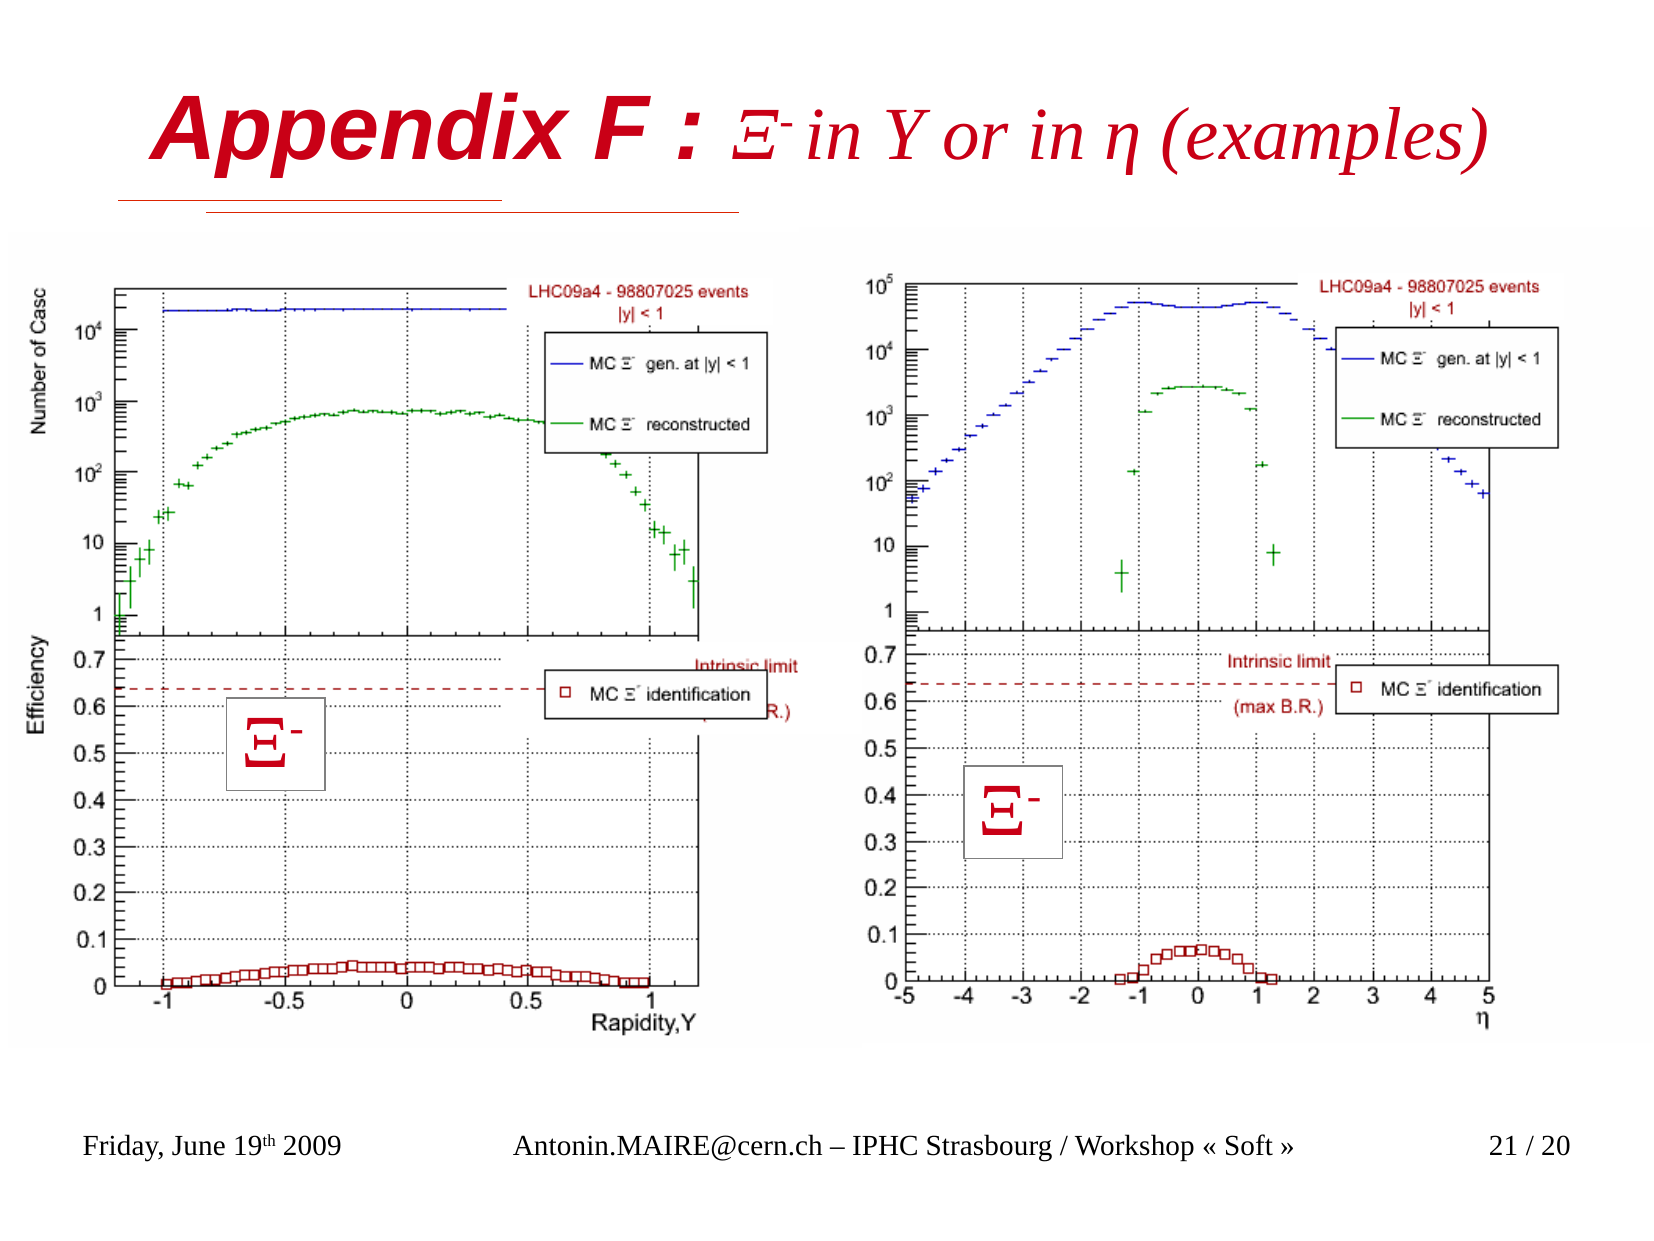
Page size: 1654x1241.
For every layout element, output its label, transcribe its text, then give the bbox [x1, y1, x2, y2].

title Appendix F : Ξ- in Y or in η (examples) [76, 49, 1565, 207]
text_box Ξ- [226, 698, 325, 791]
picture [8, 227, 1653, 1048]
text_box Ξ- [963, 765, 1063, 859]
